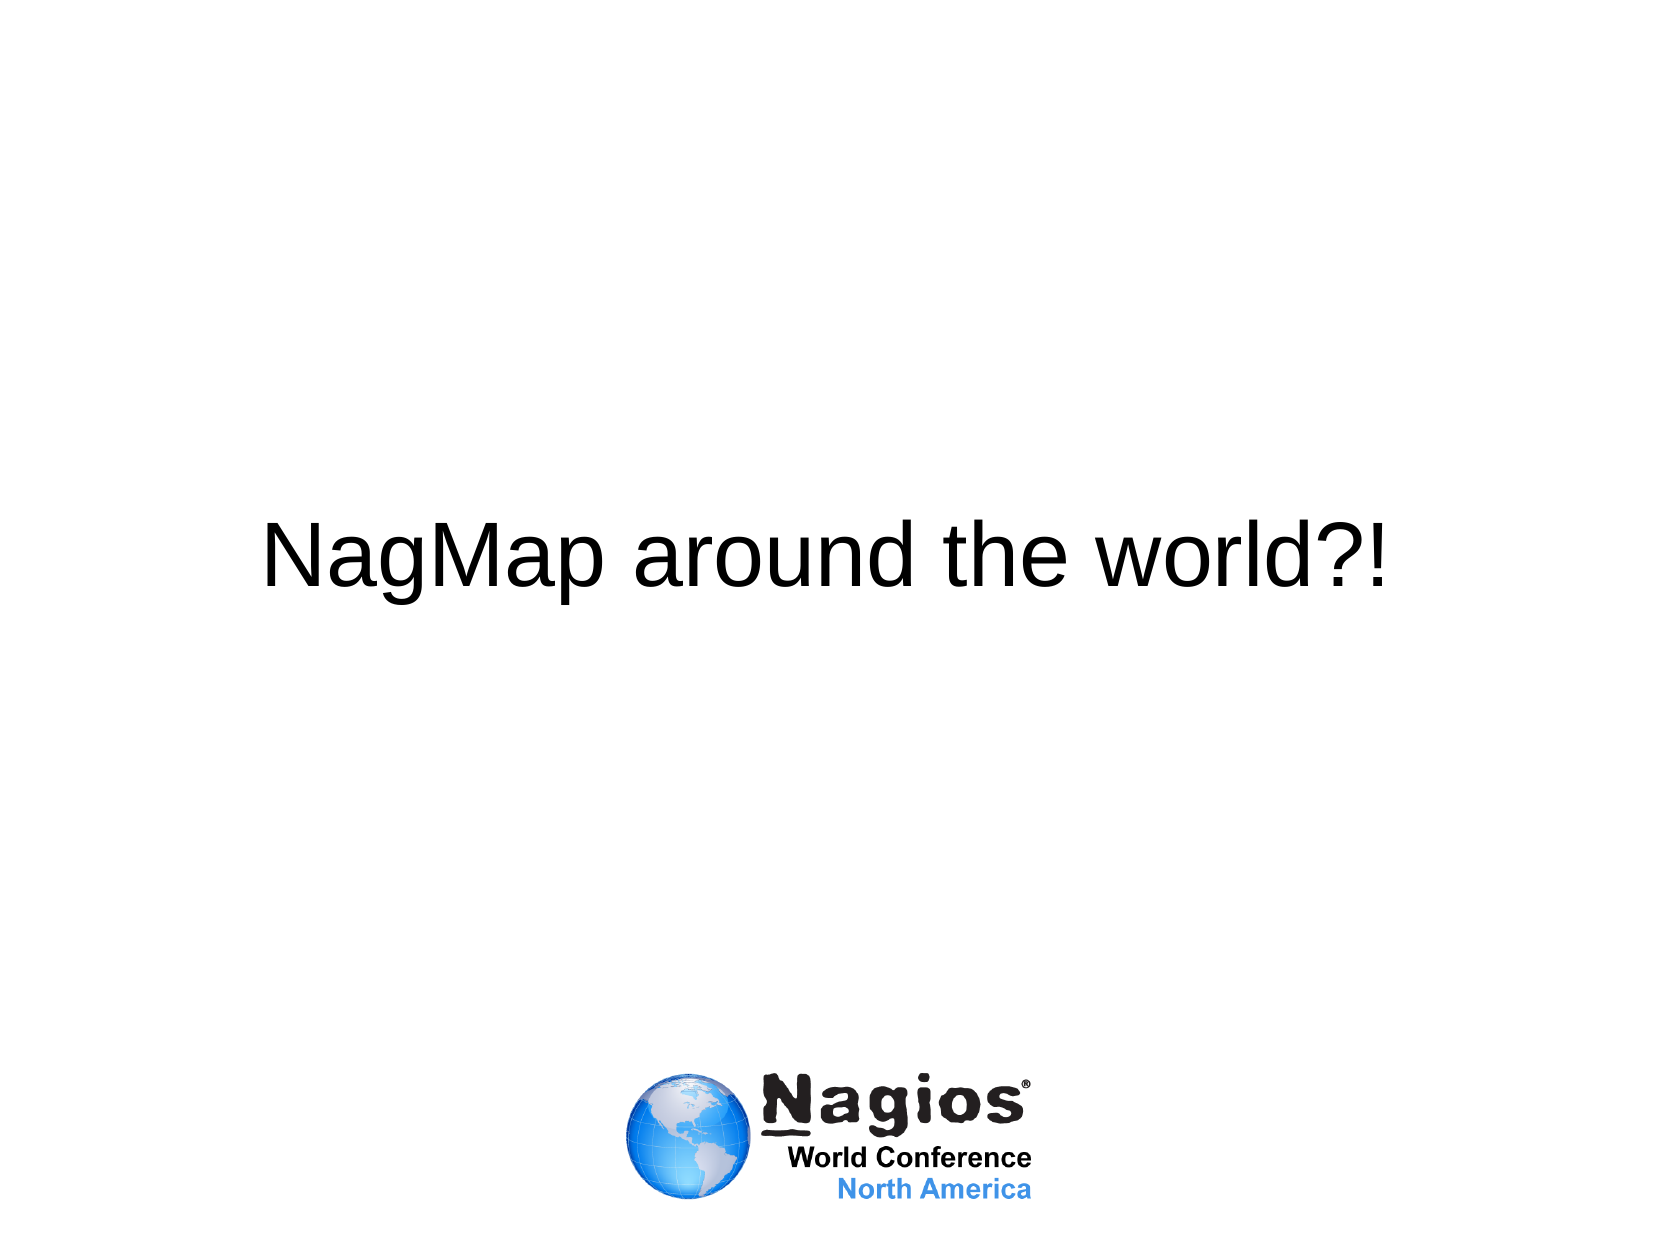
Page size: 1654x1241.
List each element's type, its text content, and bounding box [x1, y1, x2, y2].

picture [626, 1072, 1032, 1226]
title NagMap around the world?! [82, 451, 1571, 659]
